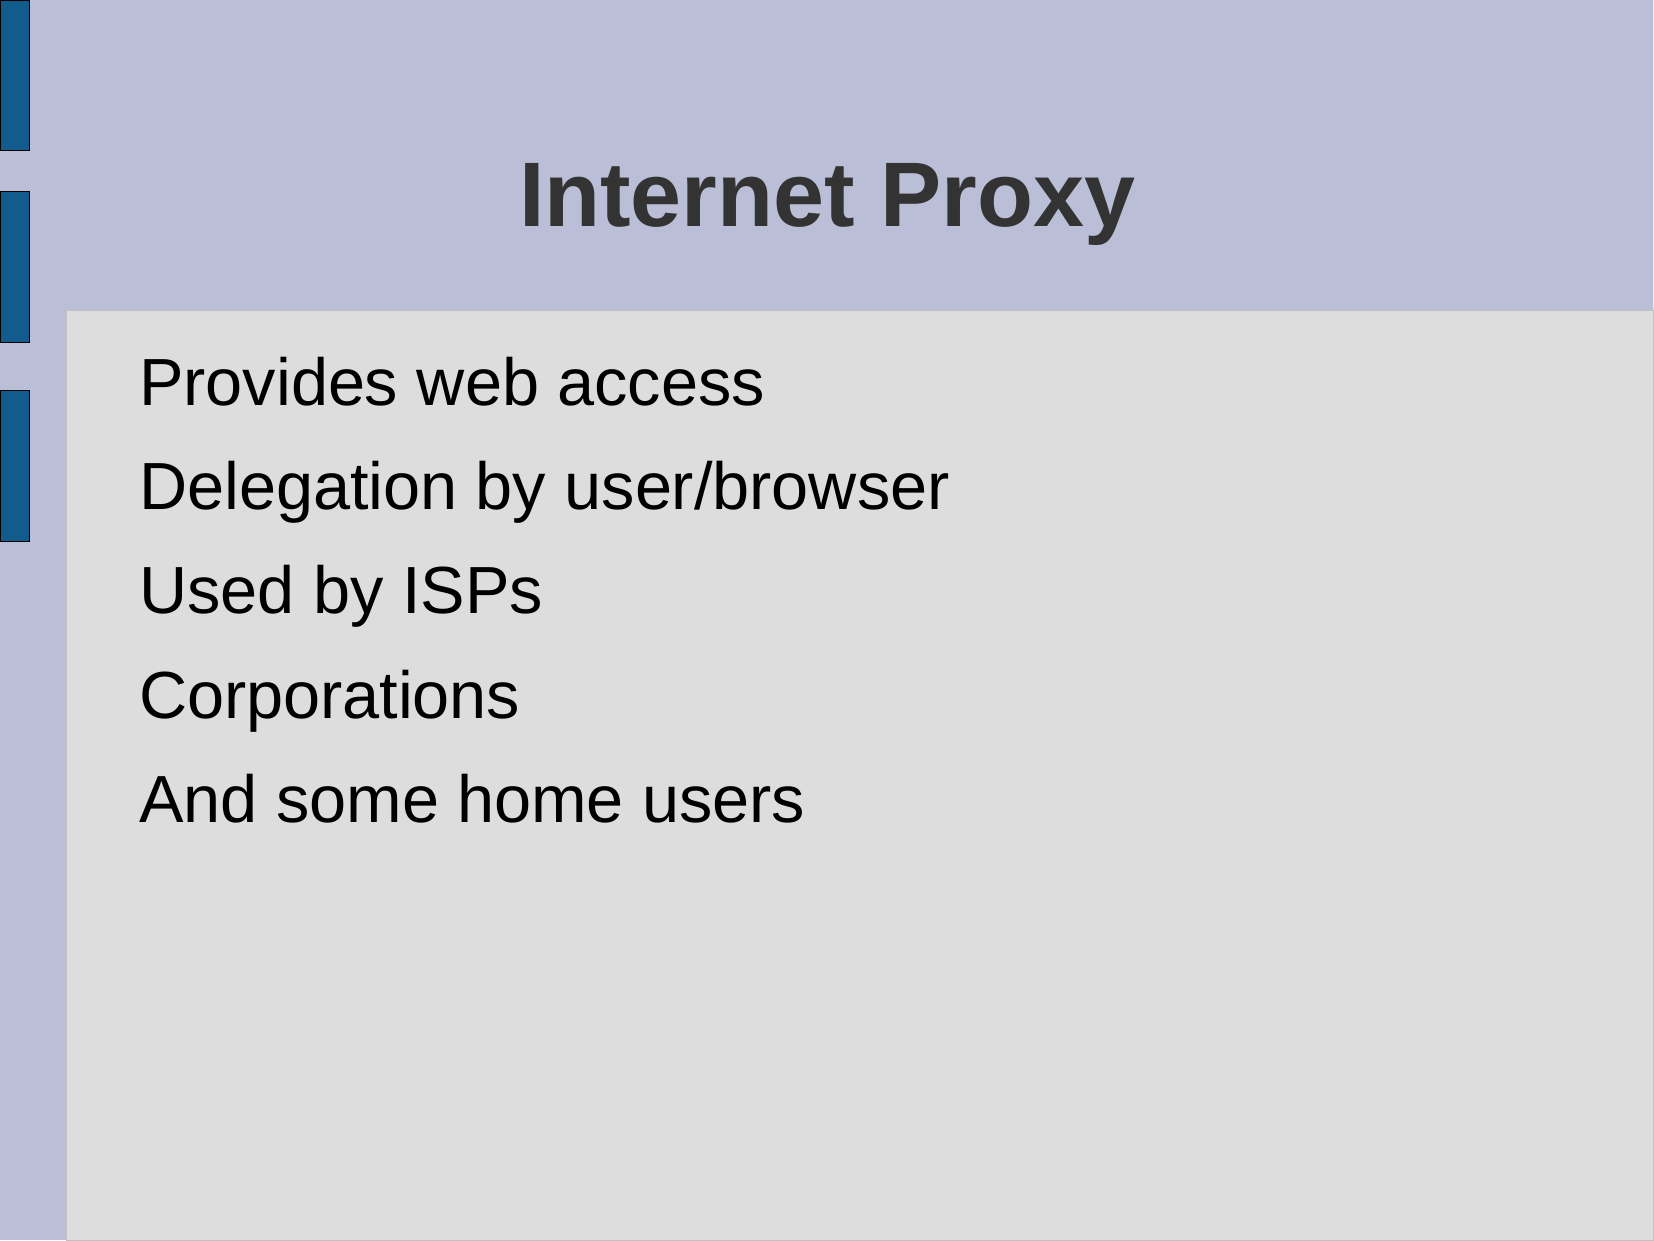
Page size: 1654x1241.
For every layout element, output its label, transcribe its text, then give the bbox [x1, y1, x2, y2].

title Internet Proxy [121, 91, 1534, 299]
list Provides web access Delegation by user/browser Used by ISPs Corporations And some home users [121, 344, 1534, 1127]
